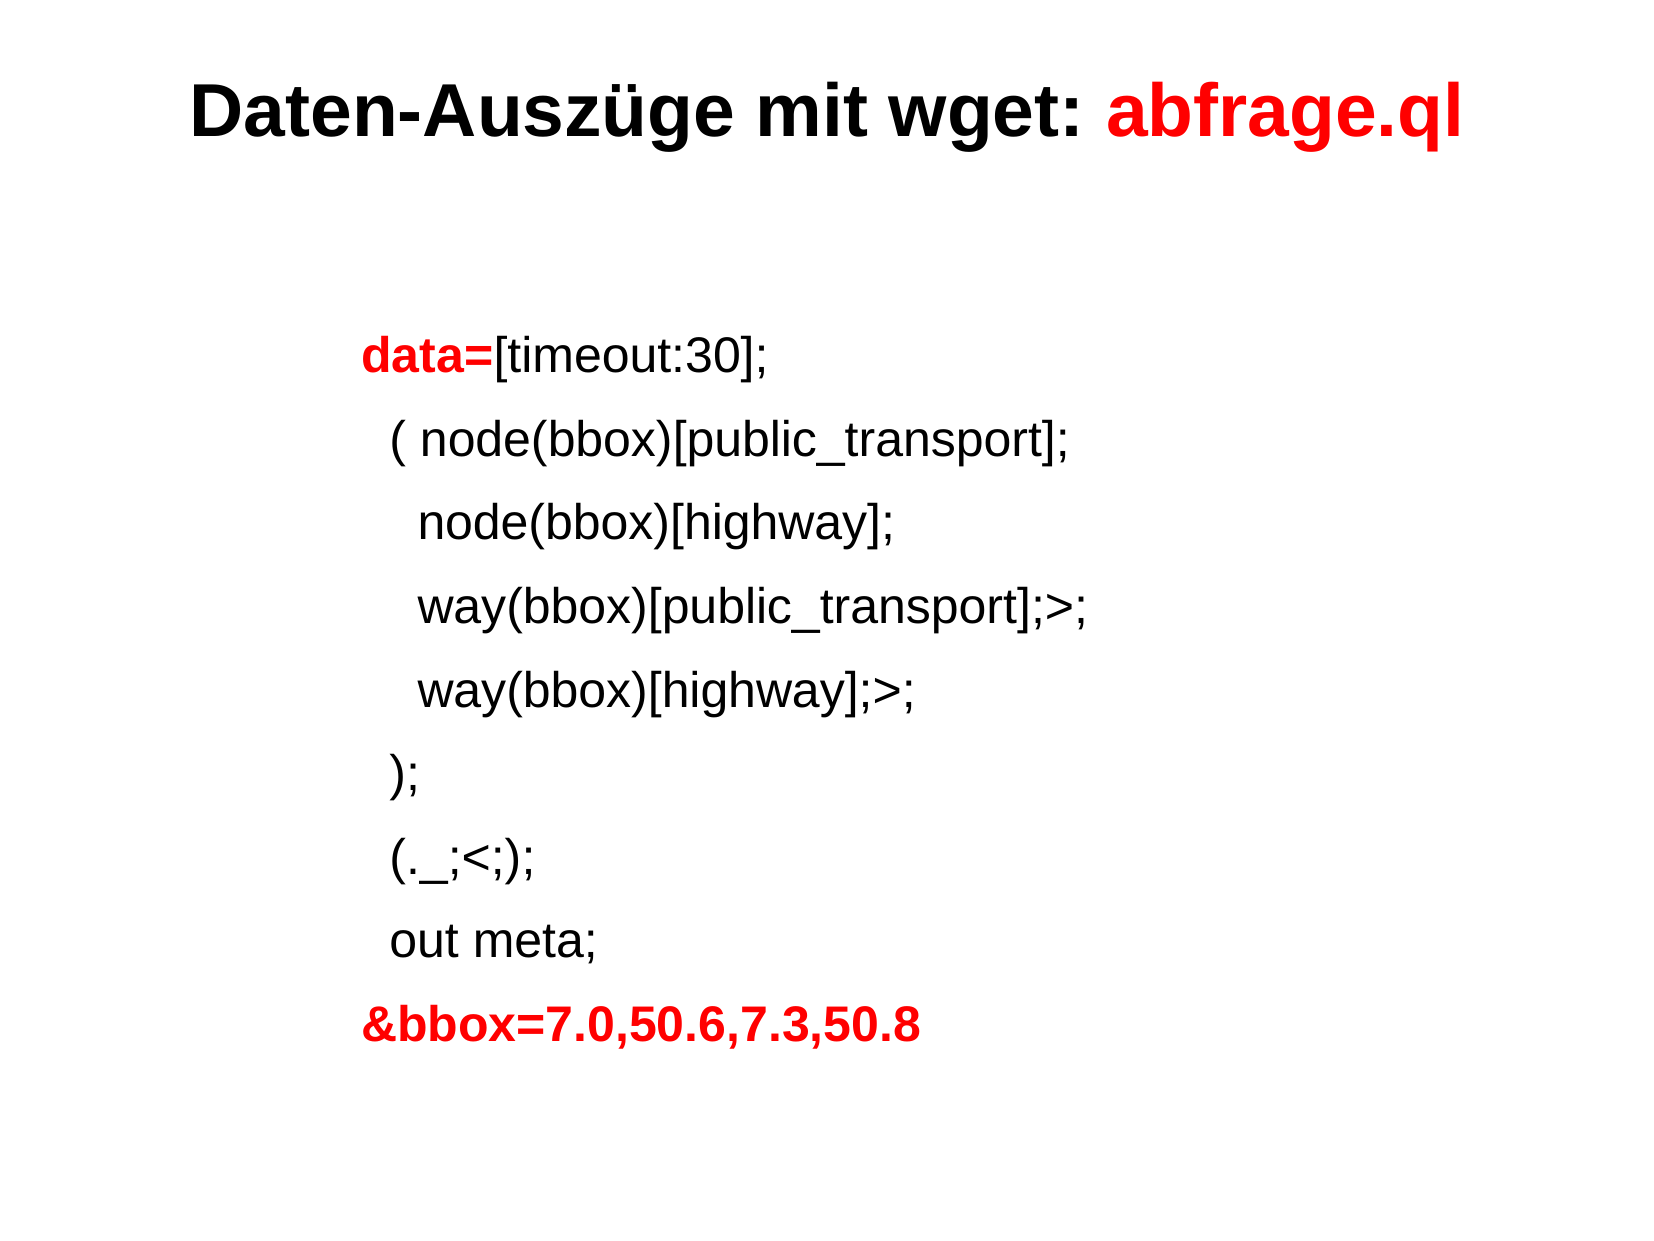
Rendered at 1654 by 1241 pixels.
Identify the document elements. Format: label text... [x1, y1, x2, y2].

text_box data=[timeout:30]; ( node(bbox)[public_transport]; node(bbox)[highway]; way(bbox)[public_transport];>; way(bbox)[highway];>; ); (._;<;); out meta; &bbox=7.0,50.6,7.3,50.8 [346, 292, 1307, 1032]
text_box Daten-Auszüge mit wget: abfrage.ql [174, 61, 1479, 160]
